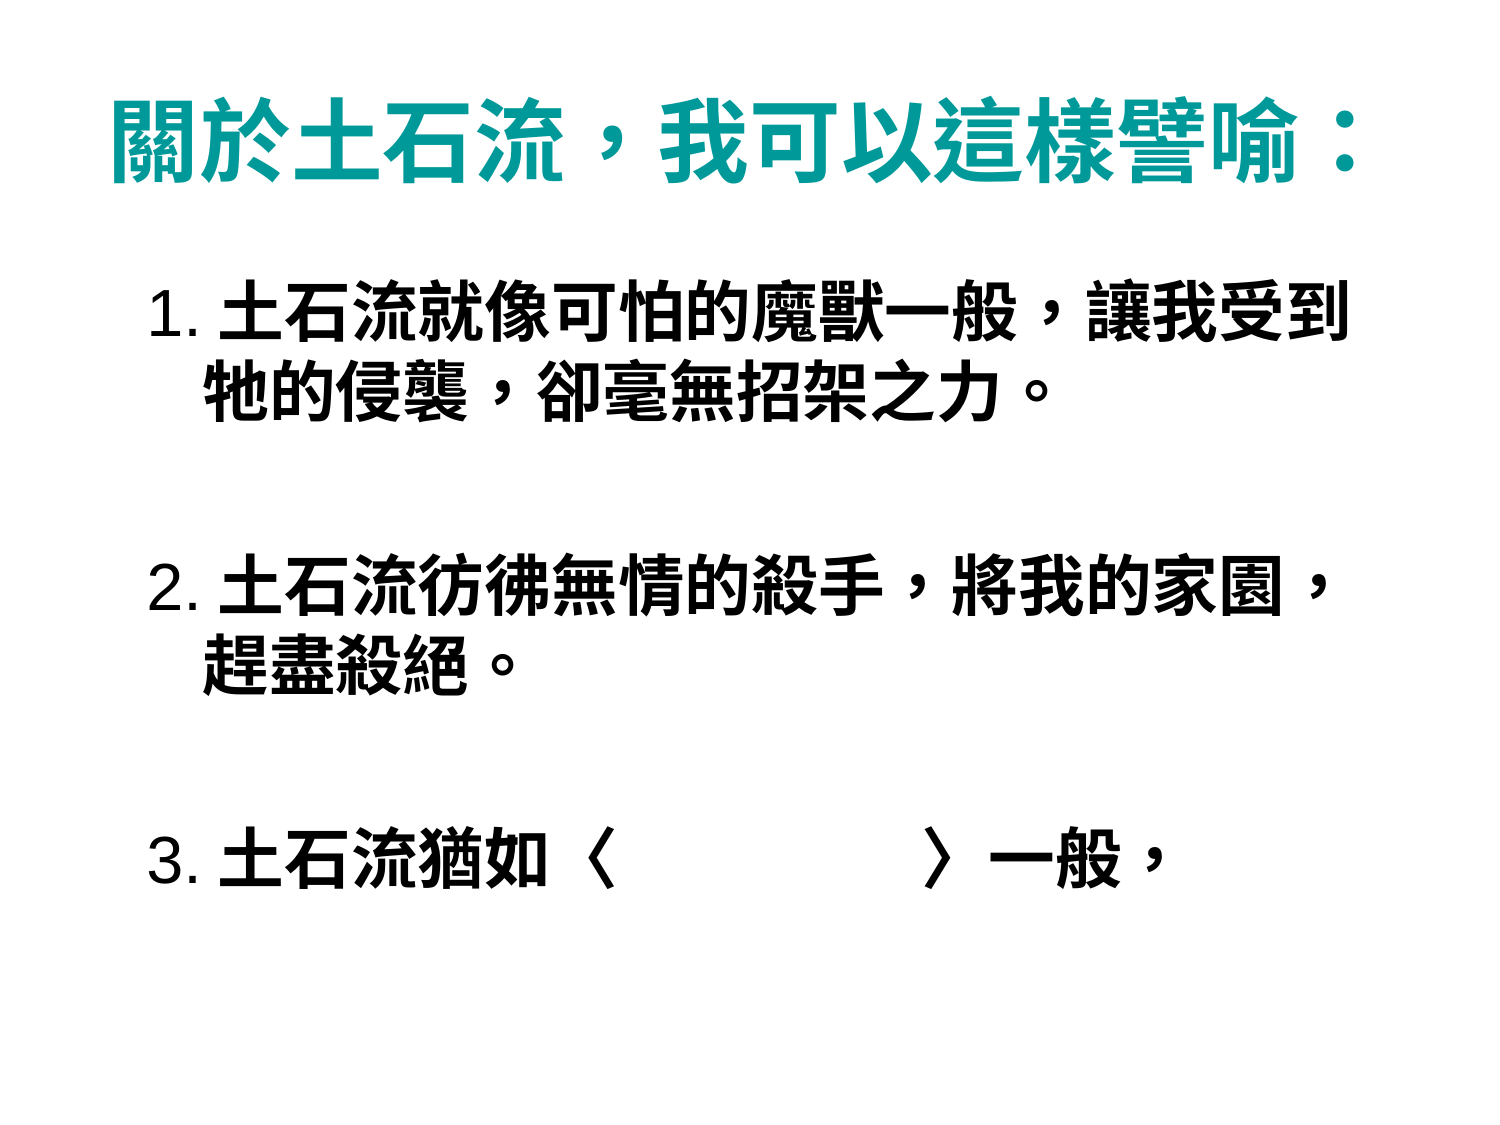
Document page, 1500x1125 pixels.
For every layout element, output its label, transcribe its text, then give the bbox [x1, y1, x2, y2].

title 關於土石流，我可以這樣譬喻： [75, 45, 1426, 233]
list 1.土石流就像可怕的魔獸一般，讓我受到牠的侵襲，卻毫無招架之力。 2.土石流彷彿無情的殺手，將我的家園，趕盡殺絕。 3.土石流猶如〈 〉一般， [75, 262, 1426, 1005]
